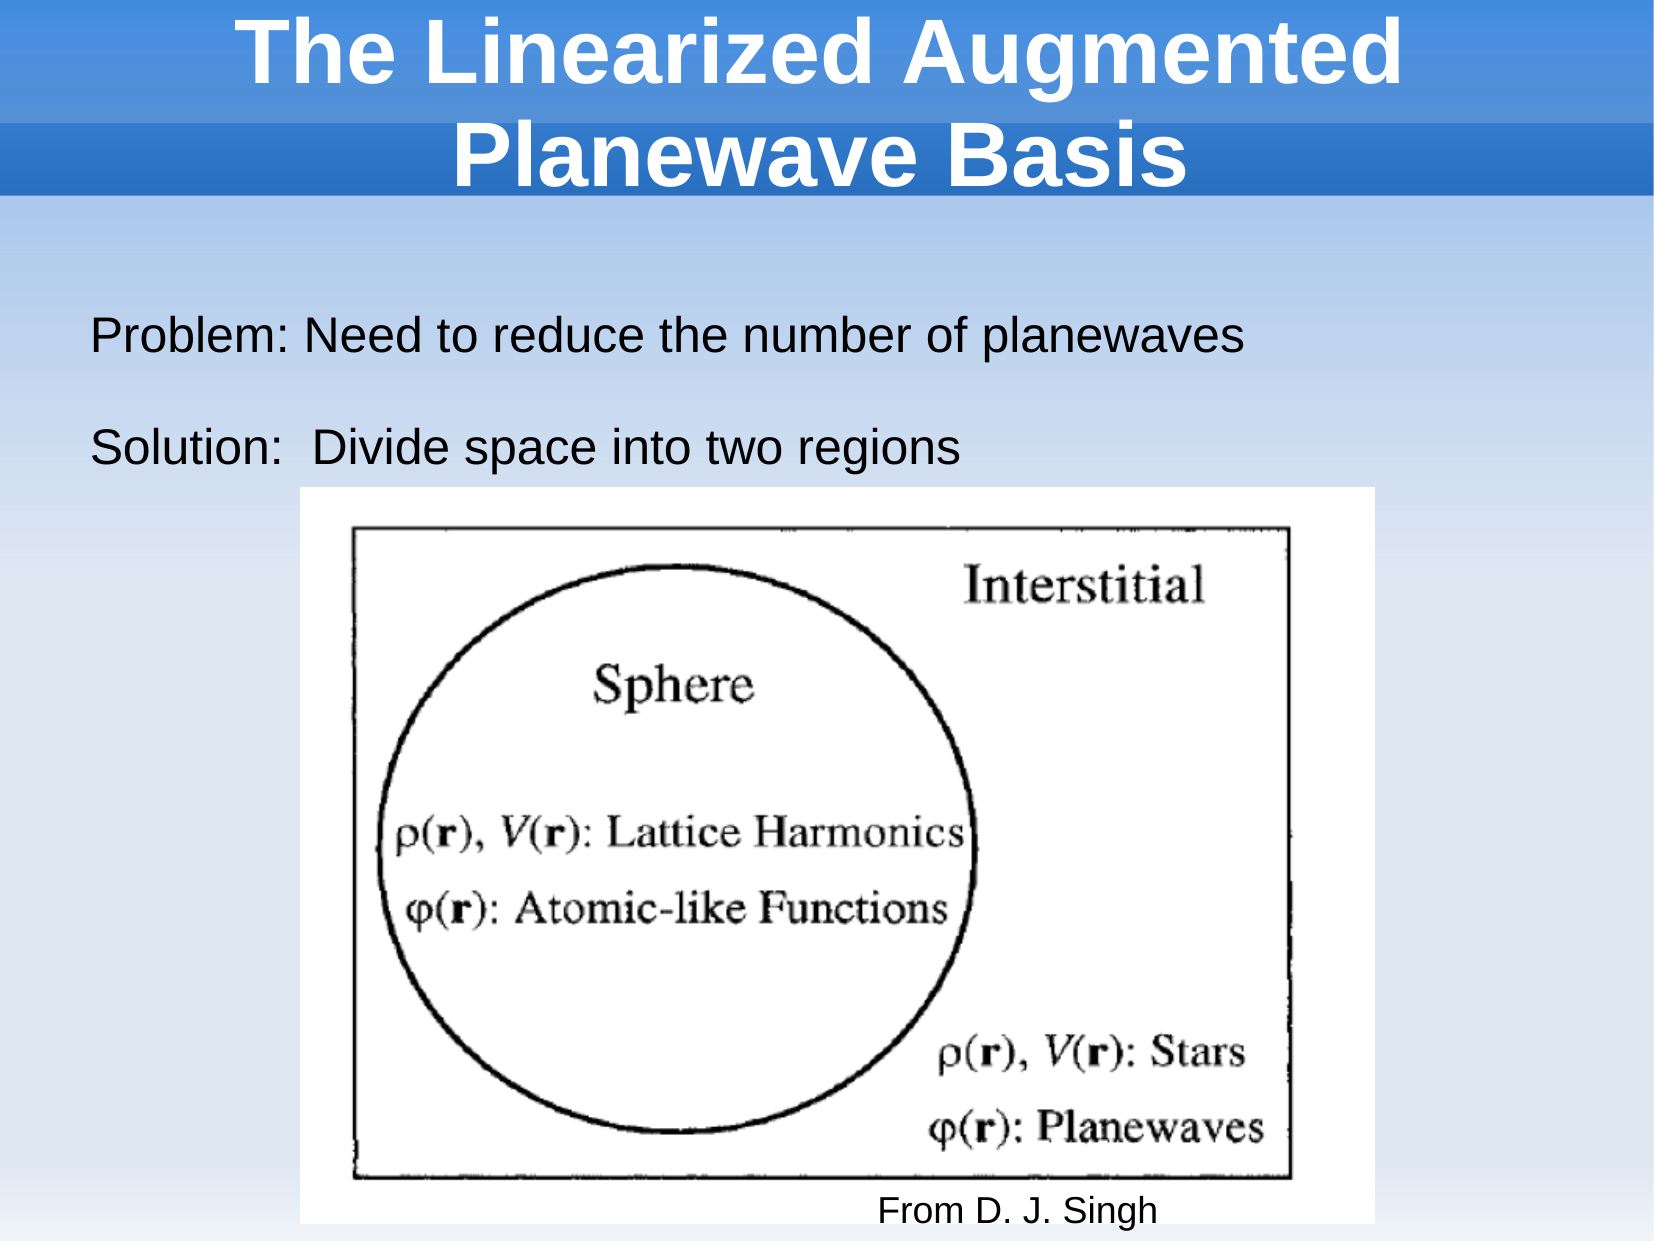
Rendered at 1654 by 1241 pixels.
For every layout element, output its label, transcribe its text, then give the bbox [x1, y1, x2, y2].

picture [0, 0, 1654, 1241]
title The Linearized Augmented Planewave Basis [76, 0, 1565, 211]
text_box From D. J. Singh [862, 1182, 1276, 1241]
text_box Problem: Need to reduce the number of planewaves Solution: Divide space into two regions [75, 300, 1654, 490]
